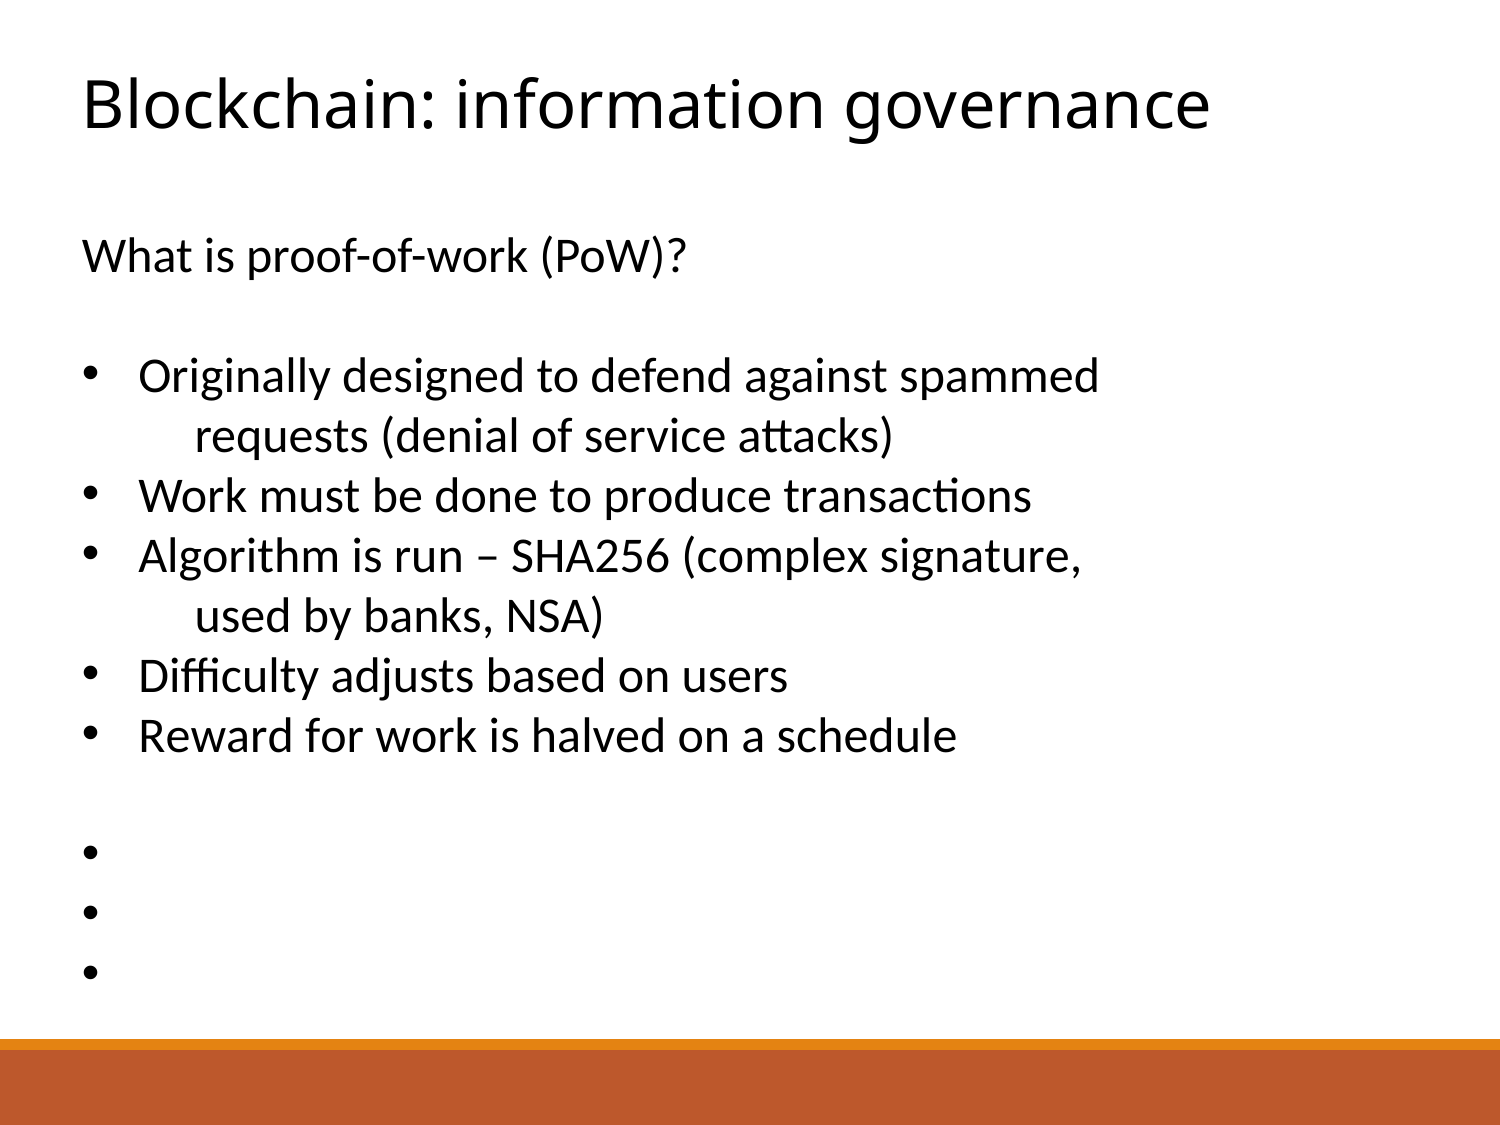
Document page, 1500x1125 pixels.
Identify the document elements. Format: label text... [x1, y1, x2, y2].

text_box What is proof-of-work (PoW)? Originally designed to defend against spammed requests (denial of service attacks) Work must be done to produce transactions Algorithm is run – SHA256 (complex signature, used by banks, NSA) Difficulty adjusts based on users Reward for work is halved on a schedule [66, 214, 1136, 1125]
text_box Blockchain: information governance [66, 53, 1295, 241]
